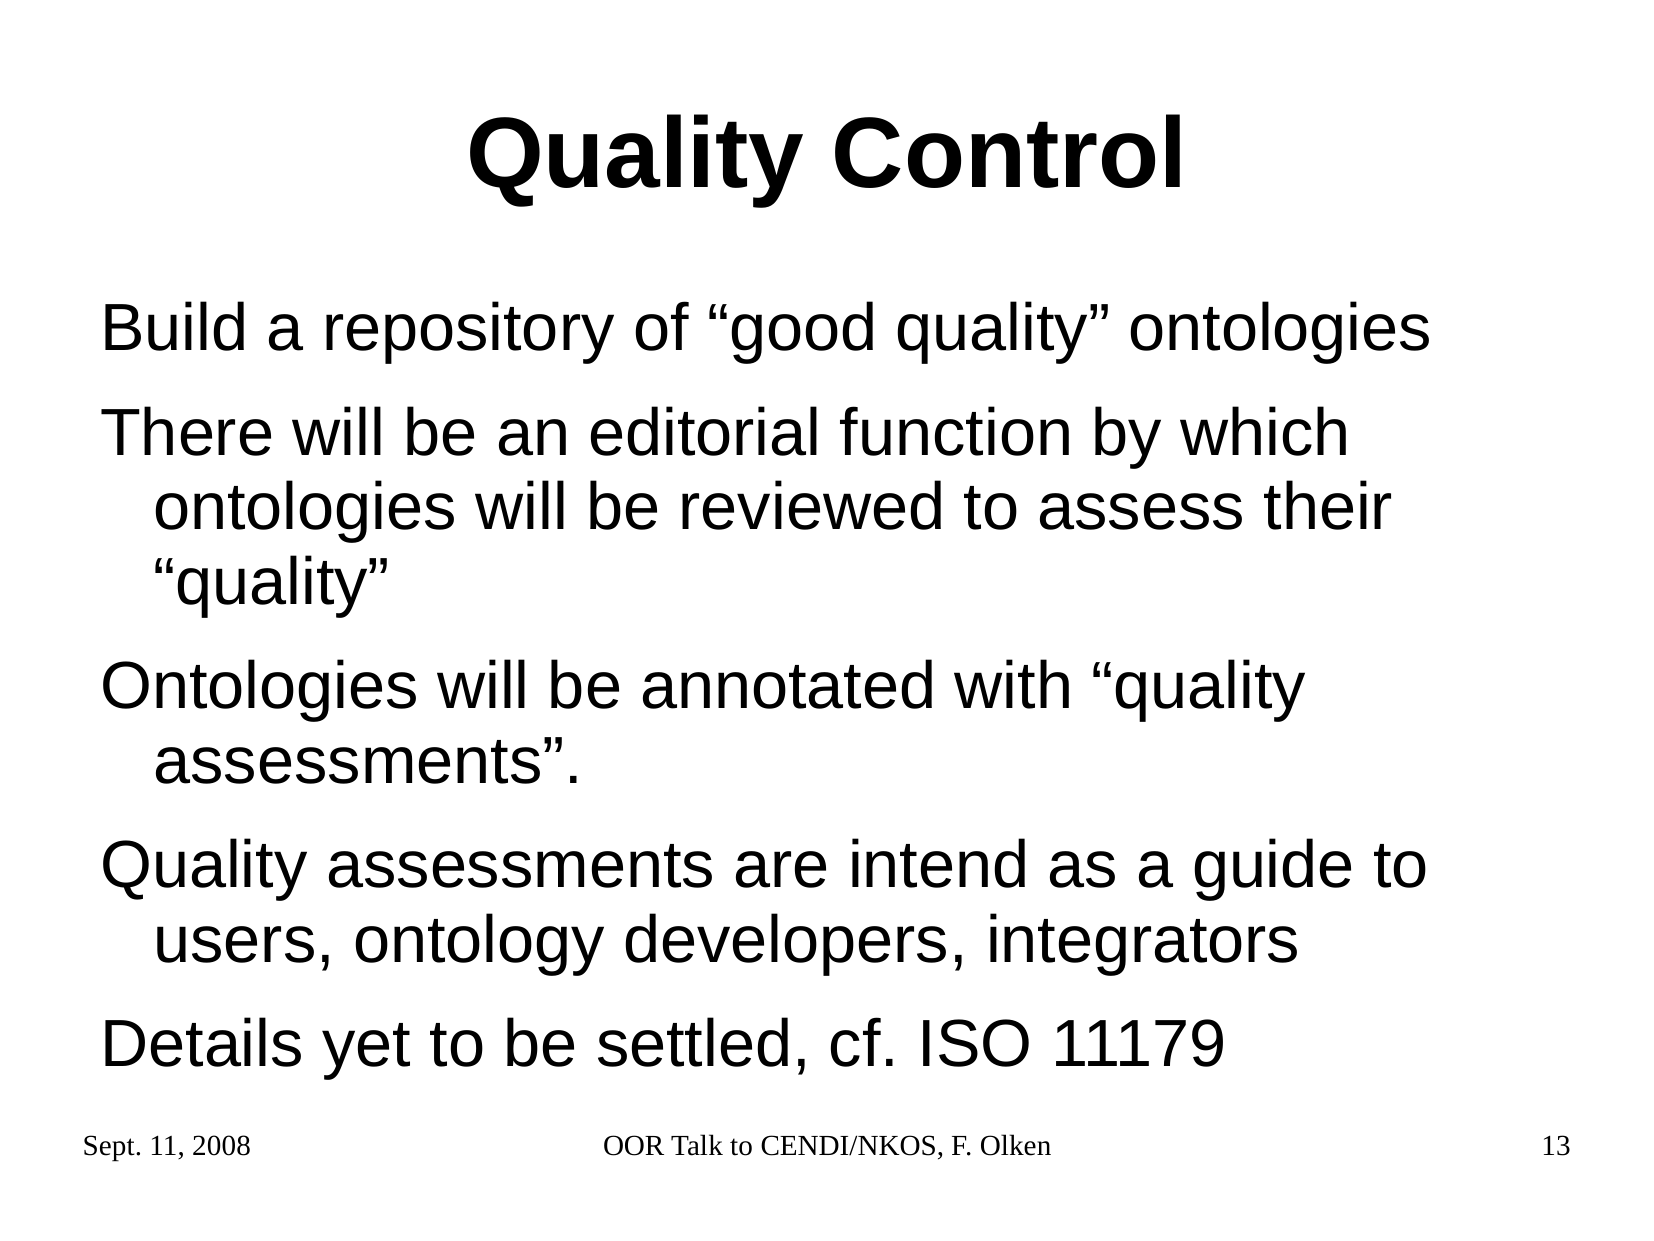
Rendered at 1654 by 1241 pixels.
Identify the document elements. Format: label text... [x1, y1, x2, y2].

list Build a repository of “good quality” ontologies There will be an editorial function by which ontologies will be reviewed to assess their “quality” Ontologies will be annotated with “quality assessments”. Quality assessments are intend as a guide to users, ontology developers, integrators Details yet to be settled, cf. ISO 11179 [82, 290, 1571, 1094]
title Quality Control [82, 56, 1571, 250]
